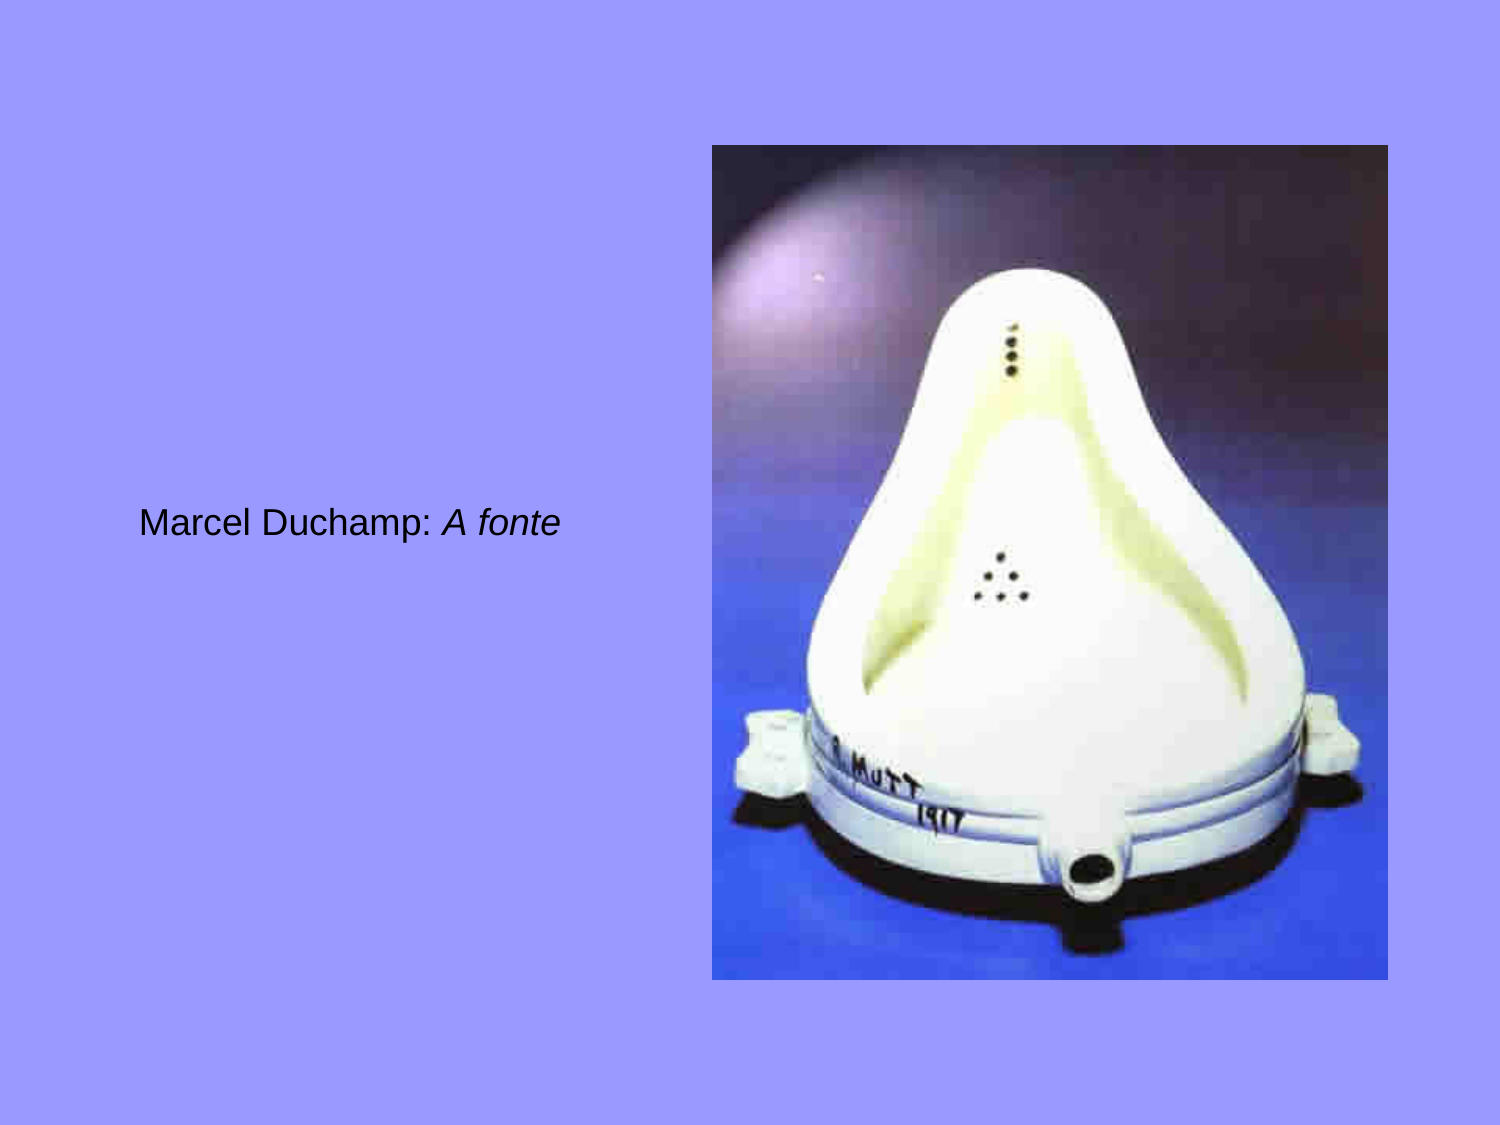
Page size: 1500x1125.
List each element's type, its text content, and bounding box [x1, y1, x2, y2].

picture [712, 145, 1388, 980]
text_box Marcel Duchamp: A fonte [123, 490, 577, 552]
